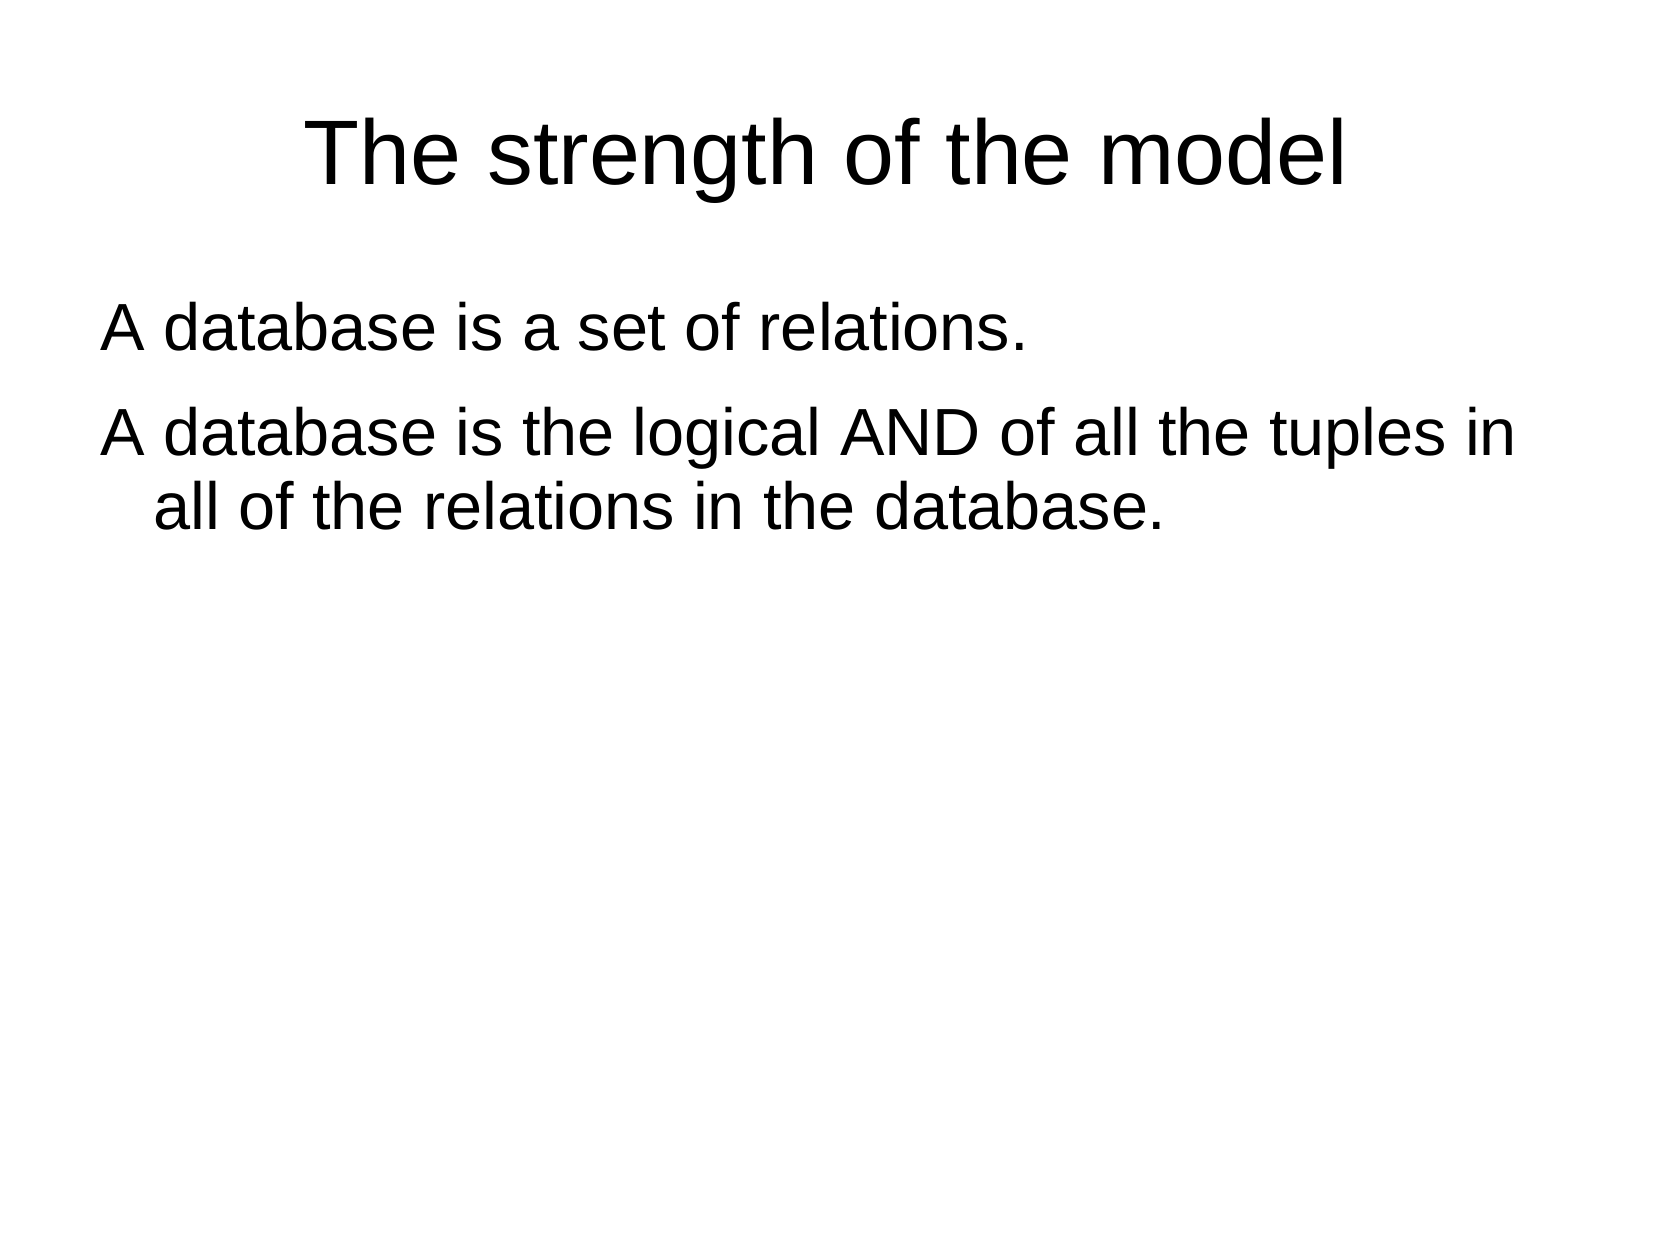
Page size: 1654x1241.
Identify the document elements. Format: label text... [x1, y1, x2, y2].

list A database is a set of relations. A database is the logical AND of all the tuples in all of the relations in the database. [82, 290, 1571, 1094]
title The strength of the model [82, 56, 1571, 250]
